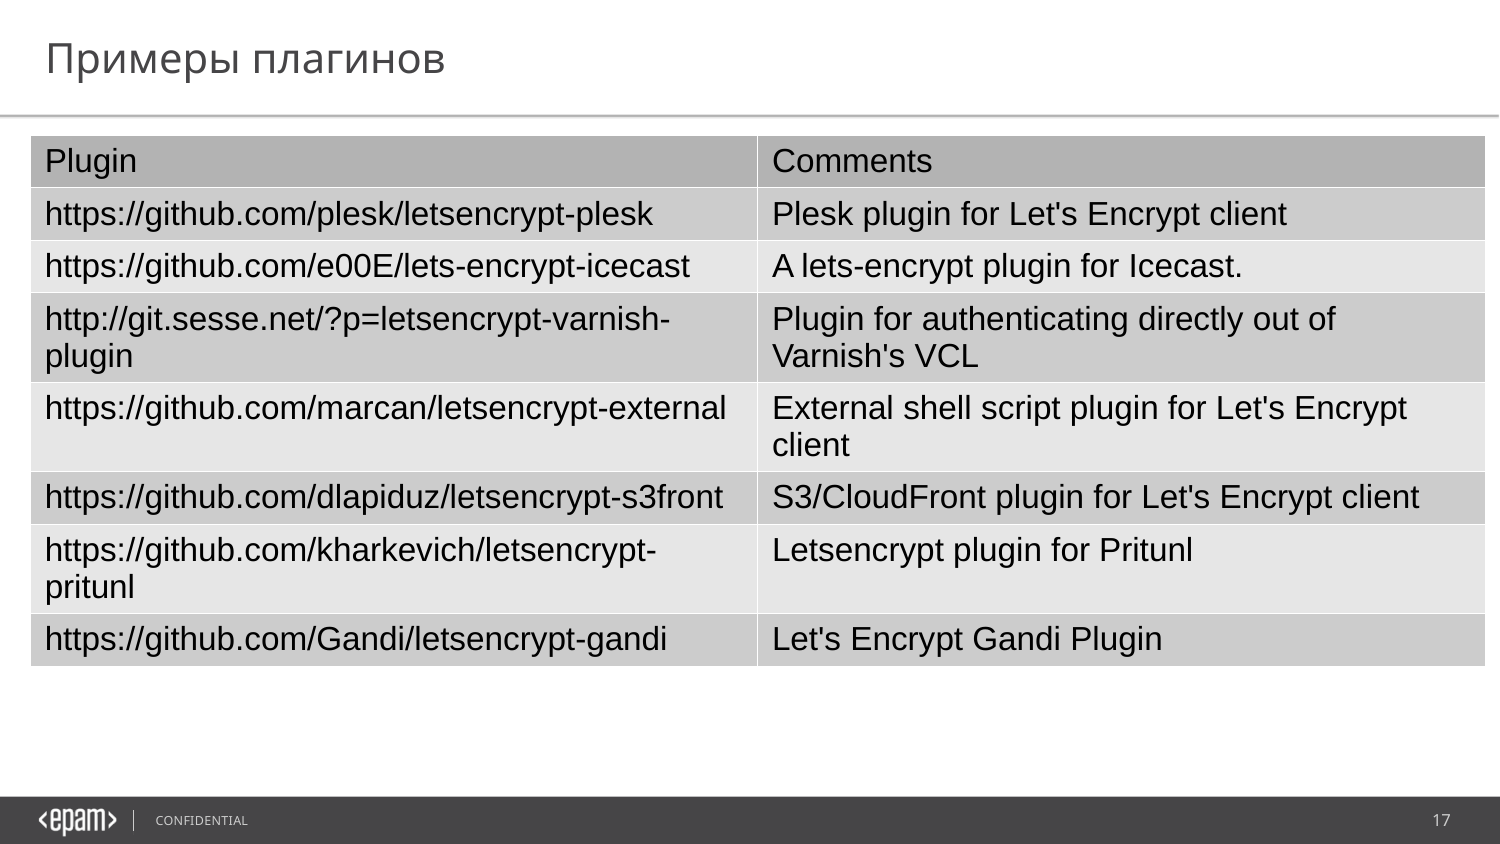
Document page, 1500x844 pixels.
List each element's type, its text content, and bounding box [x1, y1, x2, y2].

table_cell https://github.com/Gandi/letsencrypt-gandi [31, 614, 757, 666]
table_cell https://github.com/kharkevich/letsencrypt-pritunl [31, 525, 757, 613]
table_cell Plugin for authenticating directly out of Varnish's VCL [758, 293, 1485, 382]
table_cell Let's Encrypt Gandi Plugin [758, 614, 1485, 666]
table_header Comments [758, 136, 1485, 187]
table_cell https://github.com/dlapiduz/letsencrypt-s3front [31, 472, 757, 524]
table_cell https://github.com/marcan/letsencrypt-external [31, 383, 757, 471]
table_cell External shell script plugin for Let's Encrypt client [758, 383, 1485, 471]
table_header Plugin [31, 136, 757, 187]
table_cell S3/CloudFront plugin for Let's Encrypt client [758, 472, 1485, 524]
table_cell Letsencrypt plugin for Pritunl [758, 525, 1485, 613]
table_cell A lets-encrypt plugin for Icecast. [758, 241, 1485, 292]
table_cell https://github.com/e00E/lets-encrypt-icecast [31, 241, 757, 292]
list Примеры плагинов [0, 0, 1500, 115]
picture [38, 808, 117, 837]
table_cell https://github.com/plesk/letsencrypt-plesk [31, 188, 757, 240]
table_cell Plesk plugin for Let's Encrypt client [758, 188, 1485, 240]
table_cell http://git.sesse.net/?p=letsencrypt-varnish-plugin [31, 293, 757, 382]
